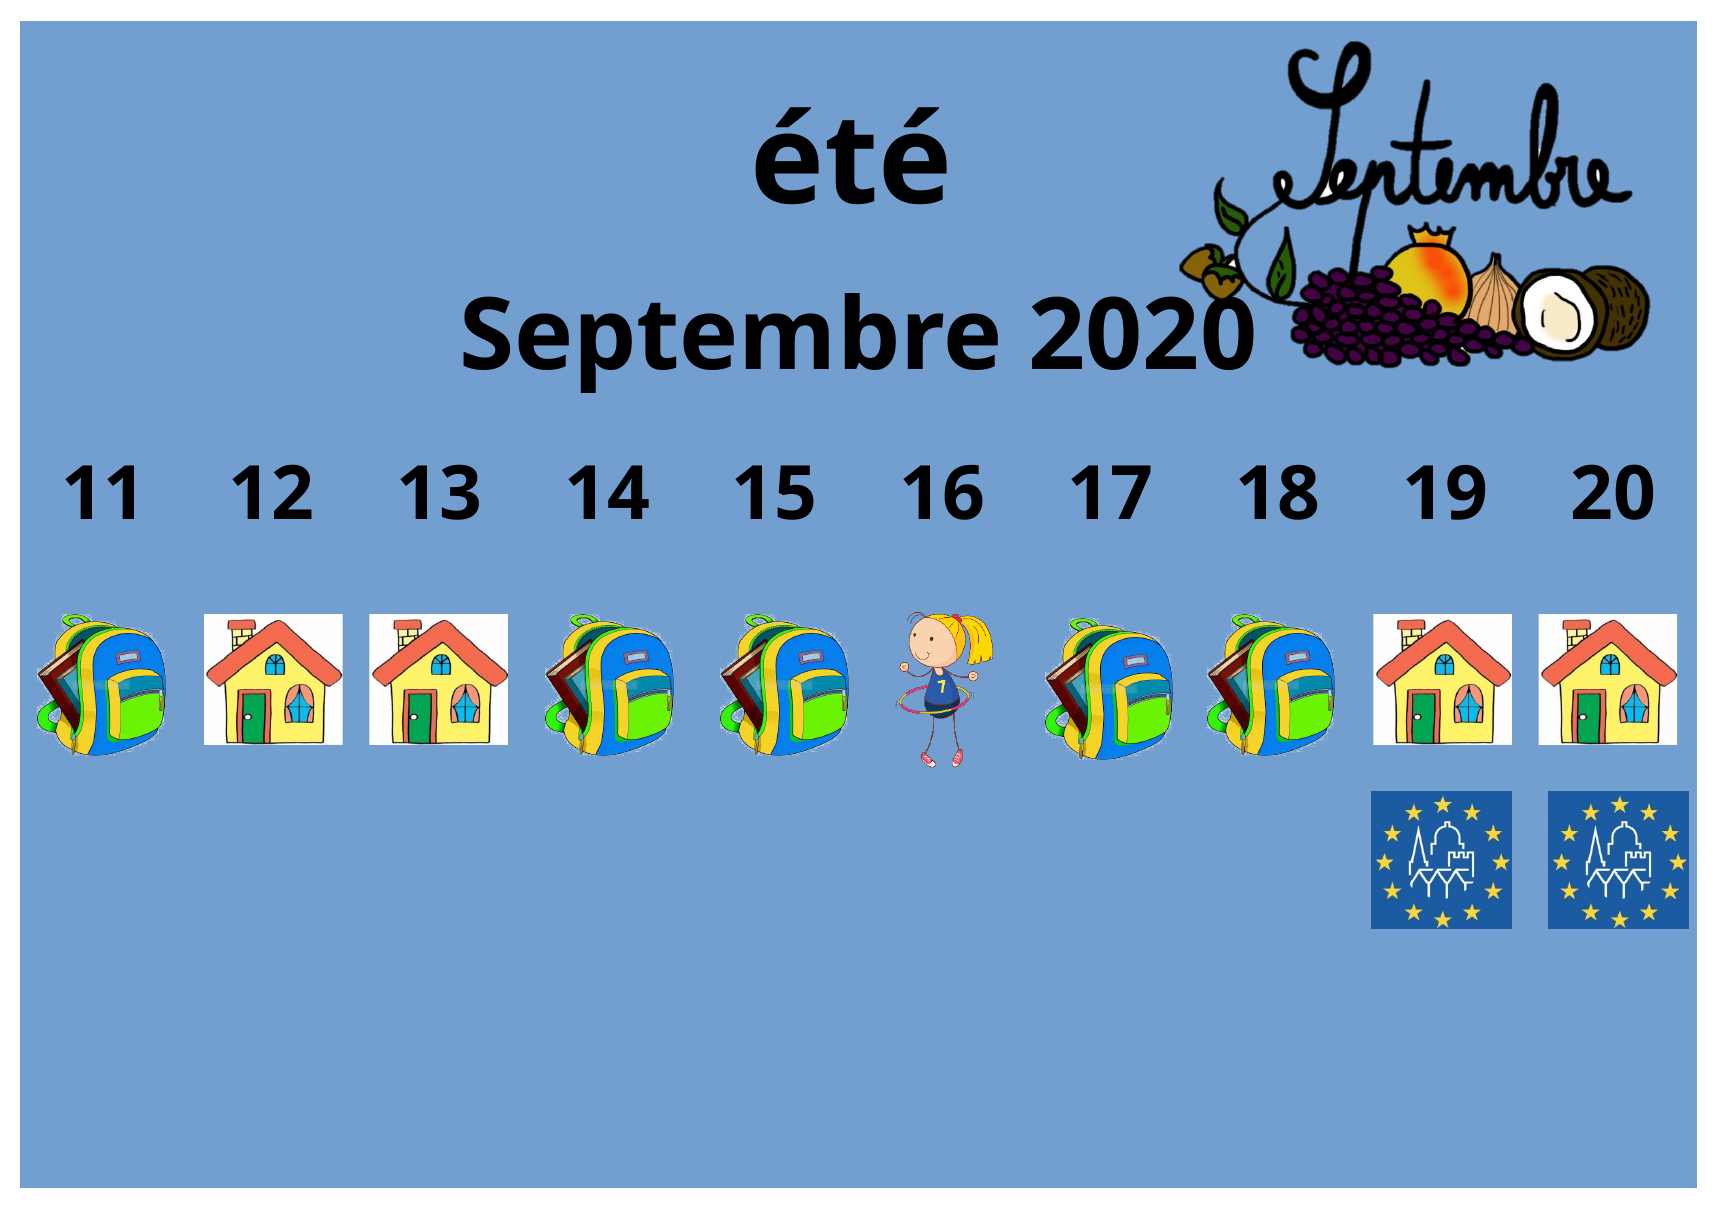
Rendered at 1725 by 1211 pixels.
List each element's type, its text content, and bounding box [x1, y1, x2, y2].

picture [1538, 614, 1678, 745]
text_box été [735, 61, 968, 248]
table_cell [1362, 775, 1530, 1188]
table_cell 15 [691, 432, 859, 598]
table_cell [859, 598, 1026, 775]
picture [1547, 791, 1689, 929]
table_cell Septembre 2020 [20, 255, 1697, 432]
table_cell [188, 598, 356, 775]
table_cell 11 [20, 432, 188, 598]
table_header [20, 21, 1697, 255]
picture [1373, 614, 1512, 745]
picture [720, 614, 849, 756]
table_cell [1530, 775, 1697, 1188]
picture [1370, 791, 1512, 929]
picture [369, 614, 508, 745]
picture [545, 614, 674, 756]
table_cell 20 [1530, 432, 1697, 598]
table_cell [859, 775, 1026, 1188]
picture [1207, 614, 1335, 756]
picture [37, 614, 166, 756]
table_cell [691, 775, 859, 1188]
table_cell [1026, 598, 1194, 775]
table_cell [1194, 598, 1362, 775]
table_cell [523, 775, 691, 1188]
table_cell [20, 775, 188, 1188]
table_cell [188, 775, 356, 1188]
table_cell 16 [859, 432, 1026, 598]
table_cell 17 [1026, 432, 1194, 598]
table_cell 13 [356, 432, 523, 598]
picture [1045, 618, 1173, 761]
table_cell 14 [523, 432, 691, 598]
picture [885, 612, 998, 768]
table_cell [691, 598, 859, 775]
table_cell [1194, 775, 1362, 1188]
table_cell [20, 598, 188, 775]
picture [1167, 24, 1670, 375]
table_cell [1026, 775, 1194, 1188]
table_cell 12 [188, 432, 356, 598]
table_cell 19 [1362, 432, 1530, 598]
table_cell [523, 598, 691, 775]
picture [204, 614, 343, 745]
table_cell [1530, 598, 1697, 775]
table_cell [356, 598, 523, 775]
table_cell [1362, 598, 1530, 775]
table_cell 18 [1194, 432, 1362, 598]
table_cell [356, 775, 523, 1188]
